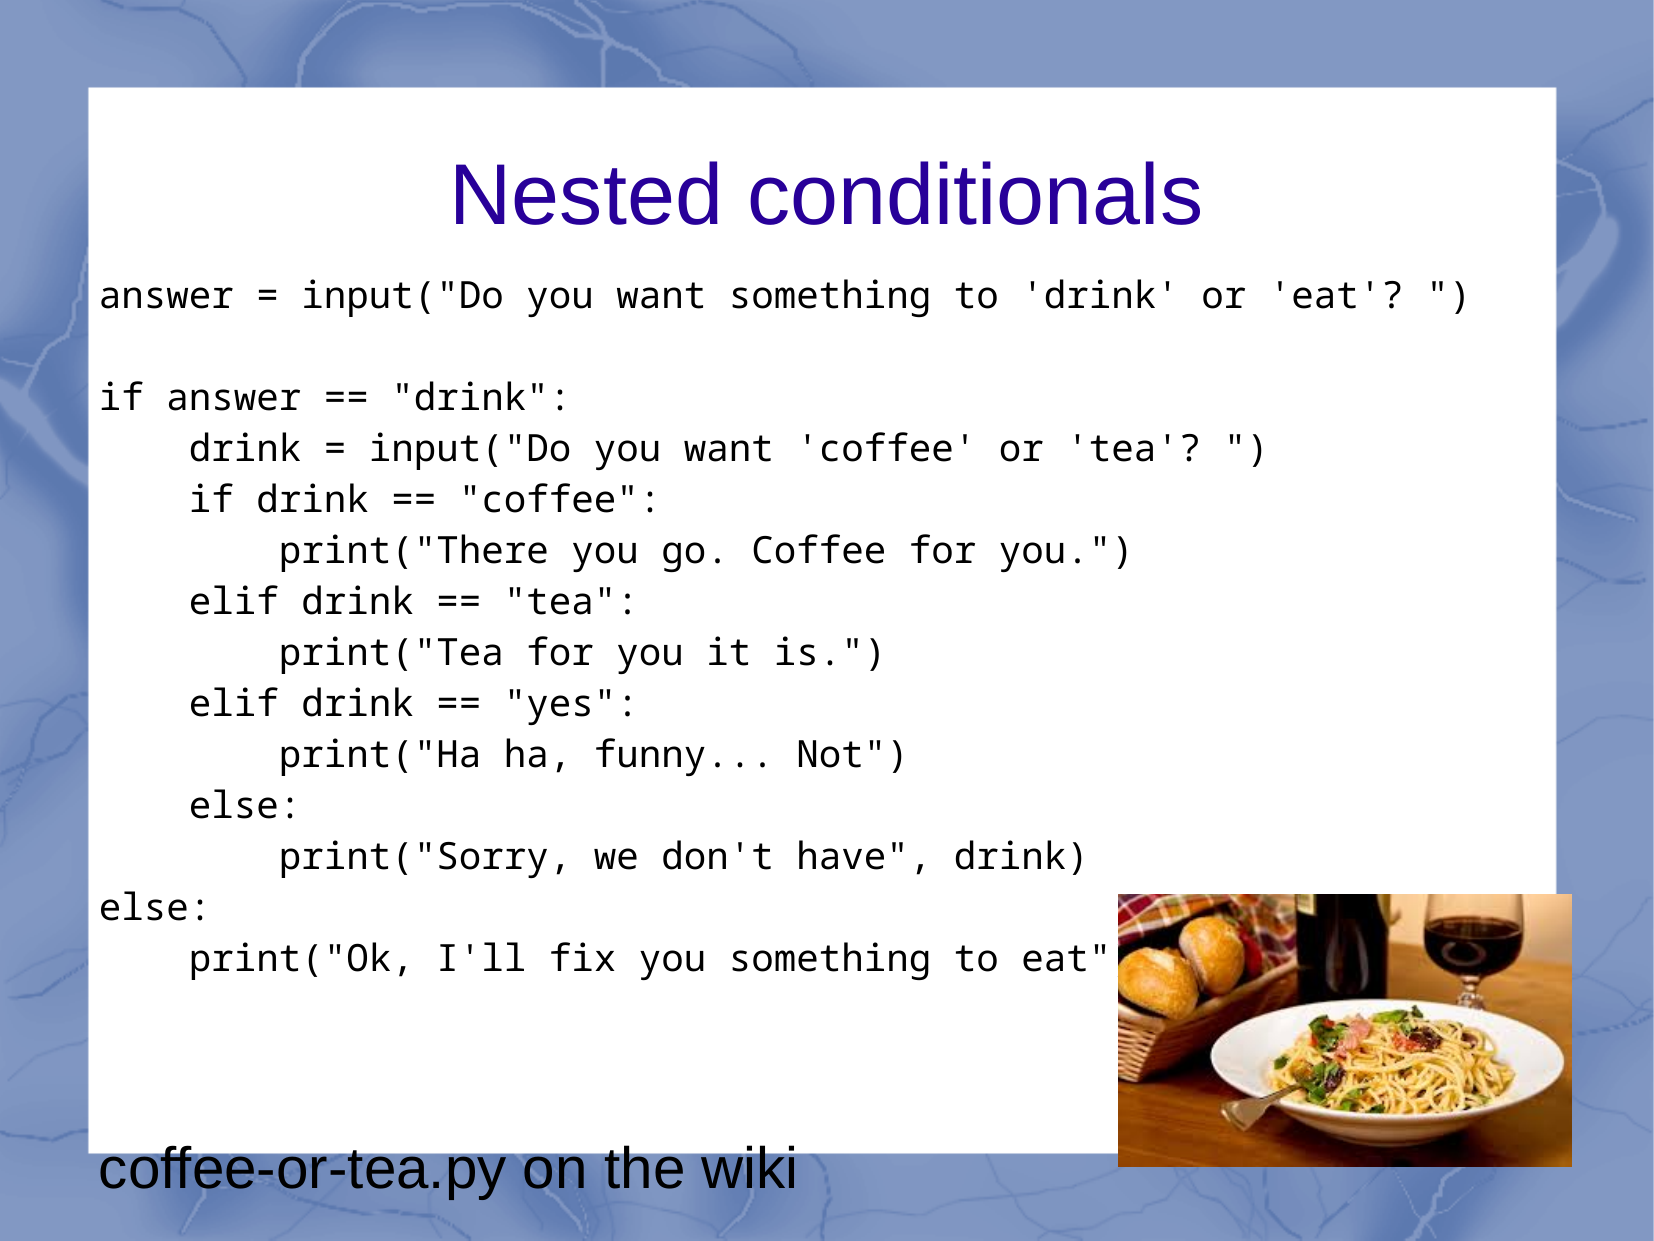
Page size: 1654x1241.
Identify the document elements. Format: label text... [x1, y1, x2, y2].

picture [0, 0, 1654, 1241]
title Nested conditionals [118, 90, 1536, 260]
text_box answer = input("Do you want something to 'drink' or 'eat'? ") if answer == "drink": drink = input("Do you want 'coffee' or 'tea'? ") if drink == "coffee": print("There you go. Coffee for you.") elif drink == "tea": print("Tea for you it is.") elif drink == "yes": print("Ha ha, funny... Not") else: print("Sorry, we don't have", drink) else: print("Ok, I'll fix you something to eat") coffee-or-tea.py on the wiki [84, 260, 1577, 1081]
